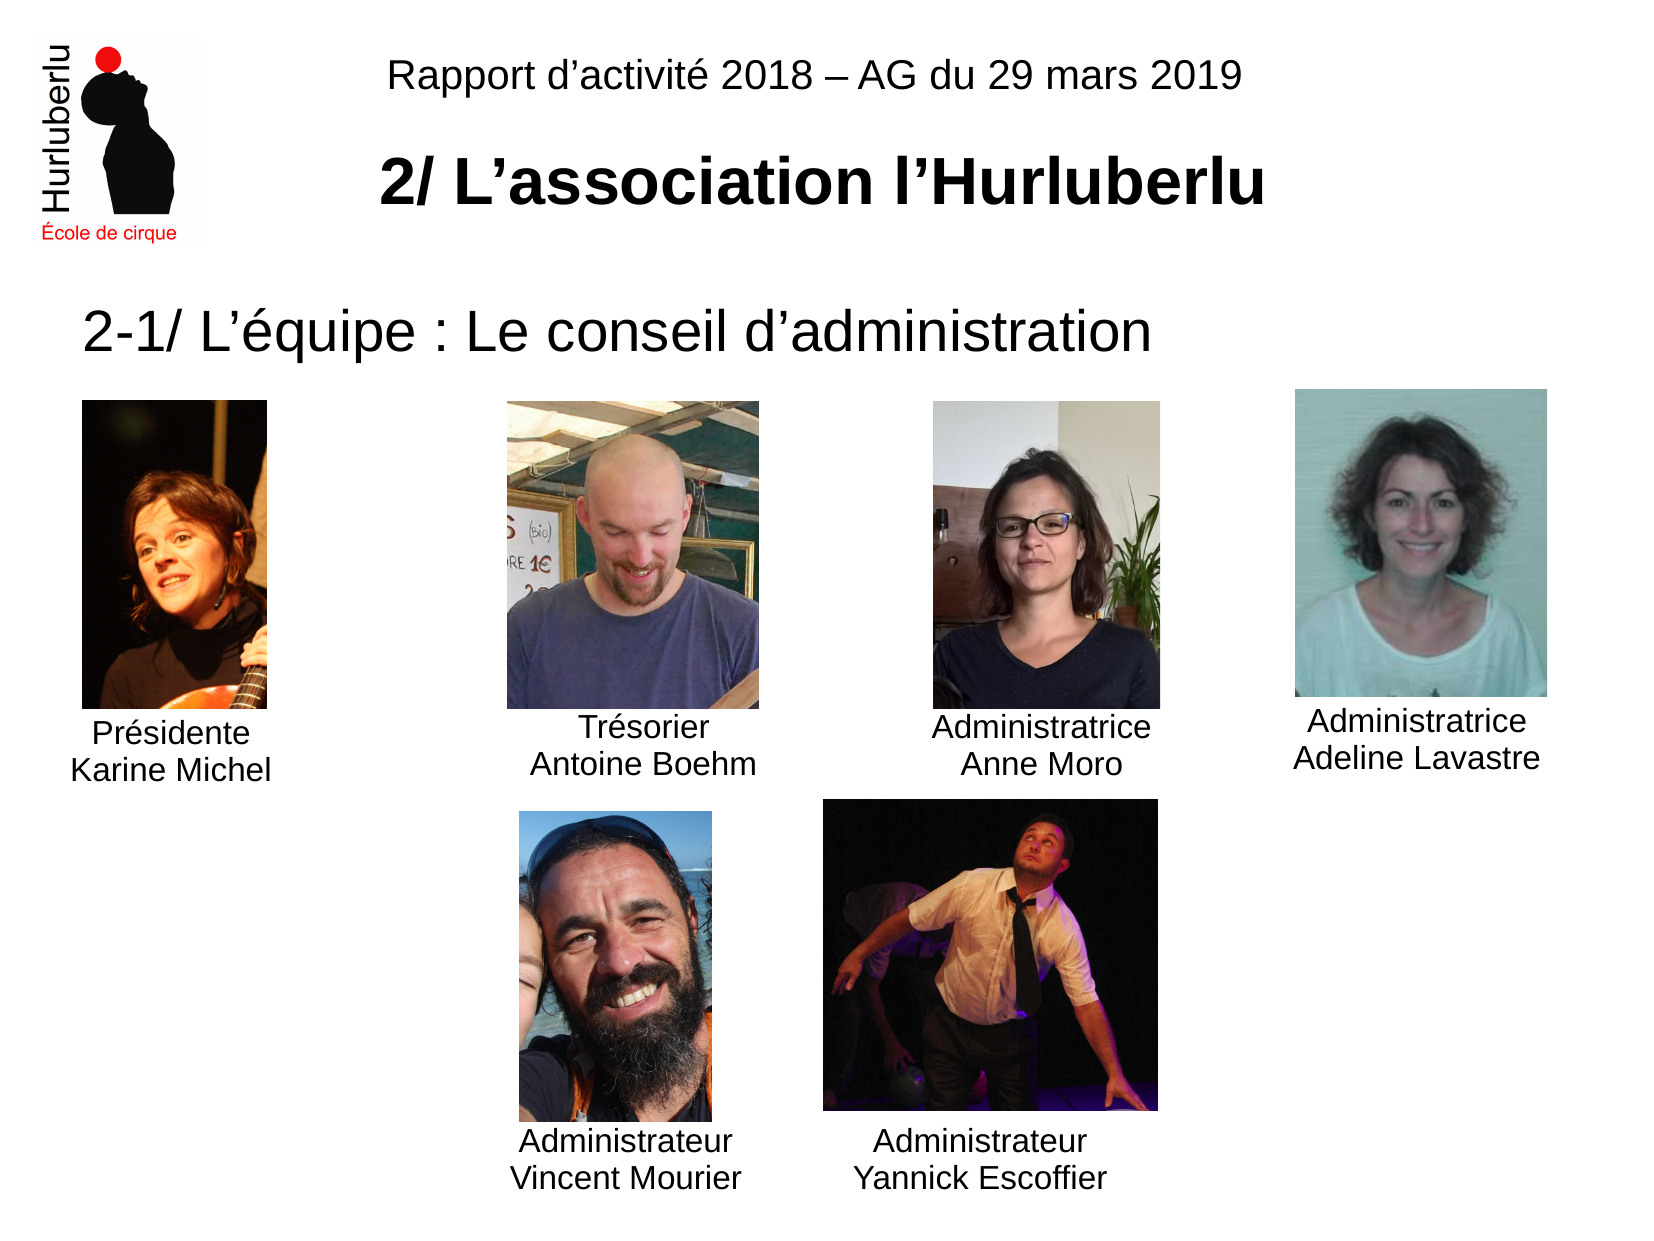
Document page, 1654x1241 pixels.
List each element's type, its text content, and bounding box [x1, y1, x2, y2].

picture [507, 401, 759, 709]
picture [82, 400, 267, 709]
text_box Présidente Karine Michel [64, 714, 278, 845]
text_box Administrateur Vincent Mourier [484, 1122, 768, 1241]
text_box Administrateur Yannick Escoffier [838, 1122, 1123, 1241]
picture [35, 35, 201, 249]
text_box Administratrice Anne Moro [917, 708, 1166, 839]
text_box Trésorier Antoine Boehm [519, 708, 768, 839]
picture [1295, 389, 1548, 697]
picture [933, 401, 1161, 708]
title Rapport d’activité 2018 – AG du 29 mars 2019 2/ L’association l’Hurluberlu [70, 23, 1559, 248]
picture [519, 839, 712, 1122]
picture [823, 799, 1158, 1111]
text_box 2-1/ L’équipe : Le conseil d’administration [82, 299, 1276, 430]
text_box Administratrice Adeline Lavastre [1275, 702, 1560, 833]
